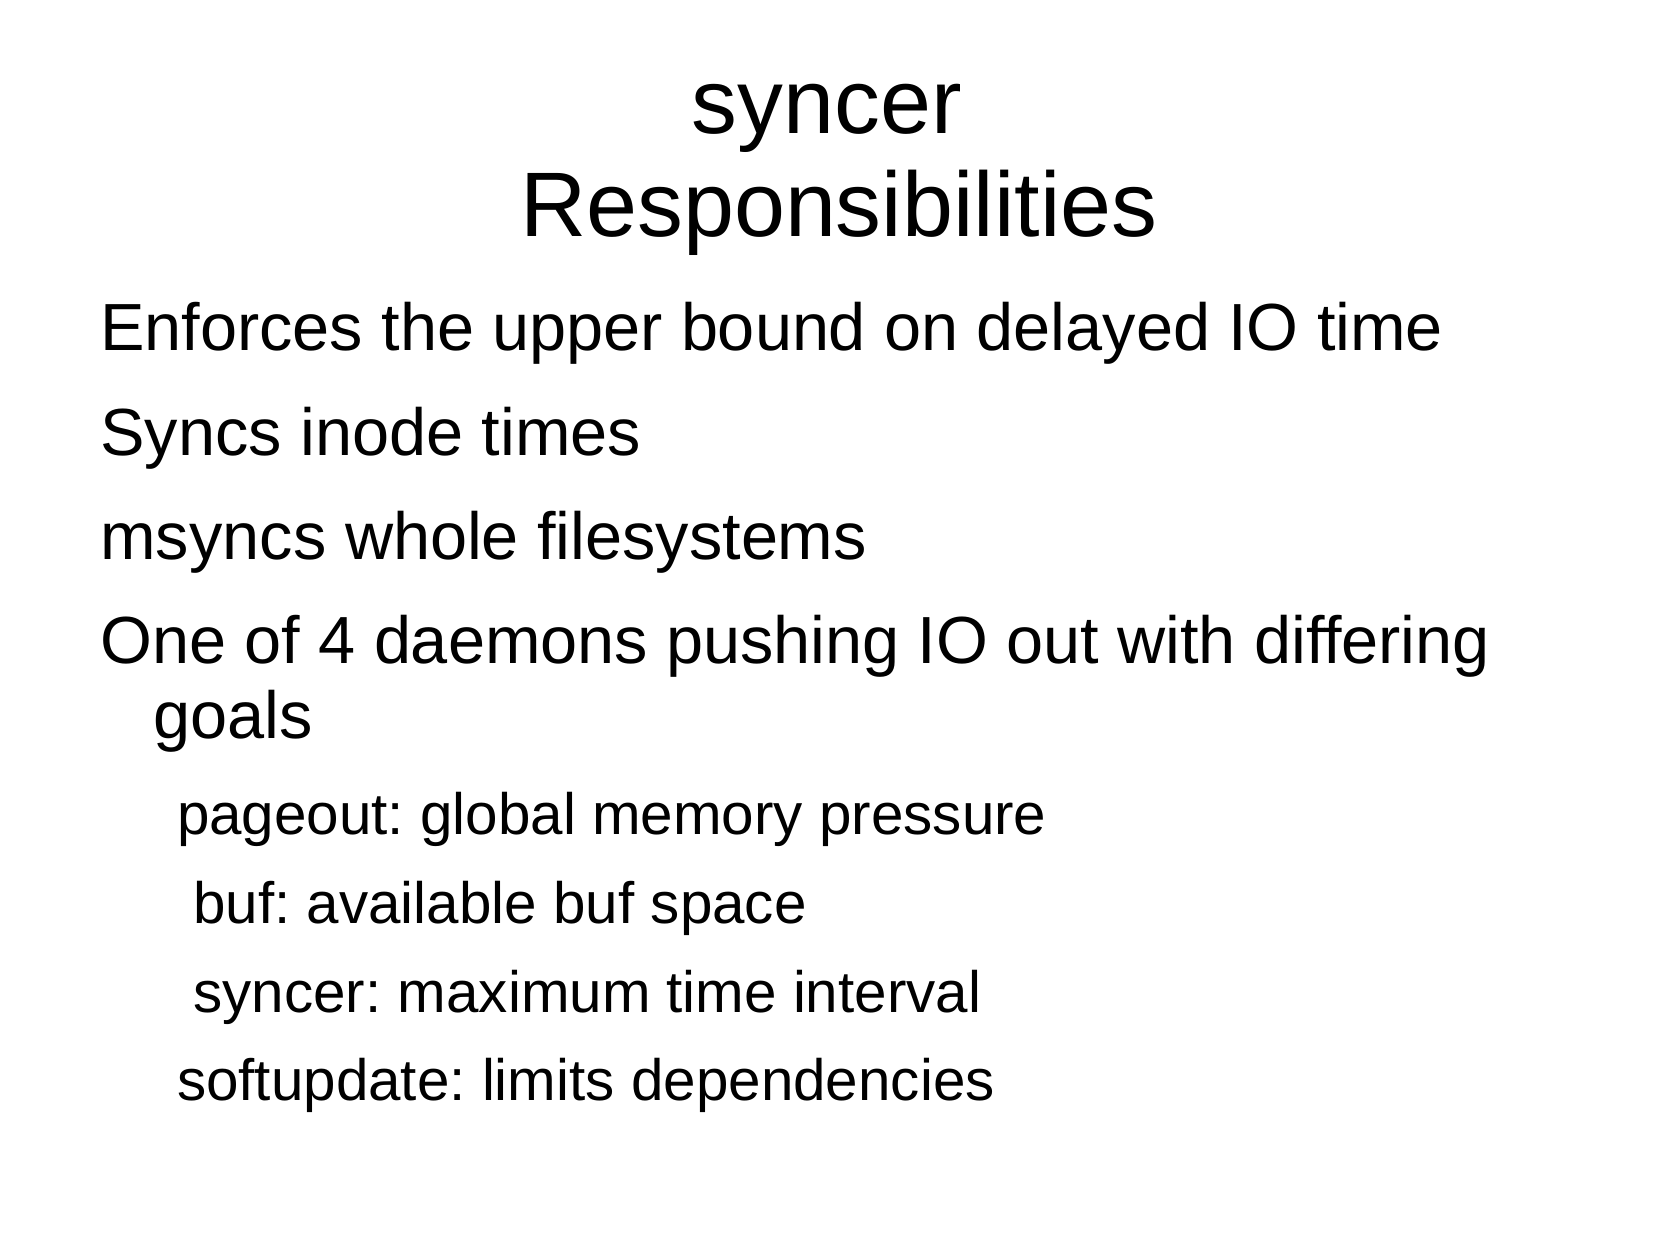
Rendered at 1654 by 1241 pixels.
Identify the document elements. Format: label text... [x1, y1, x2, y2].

list Enforces the upper bound on delayed IO time Syncs inode times msyncs whole filesystems One of 4 daemons pushing IO out with differing goals pageout: global memory pressure buf: available buf space syncer: maximum time interval softupdate: limits dependencies [82, 290, 1571, 1114]
title syncer Responsibilities [82, 50, 1571, 256]
